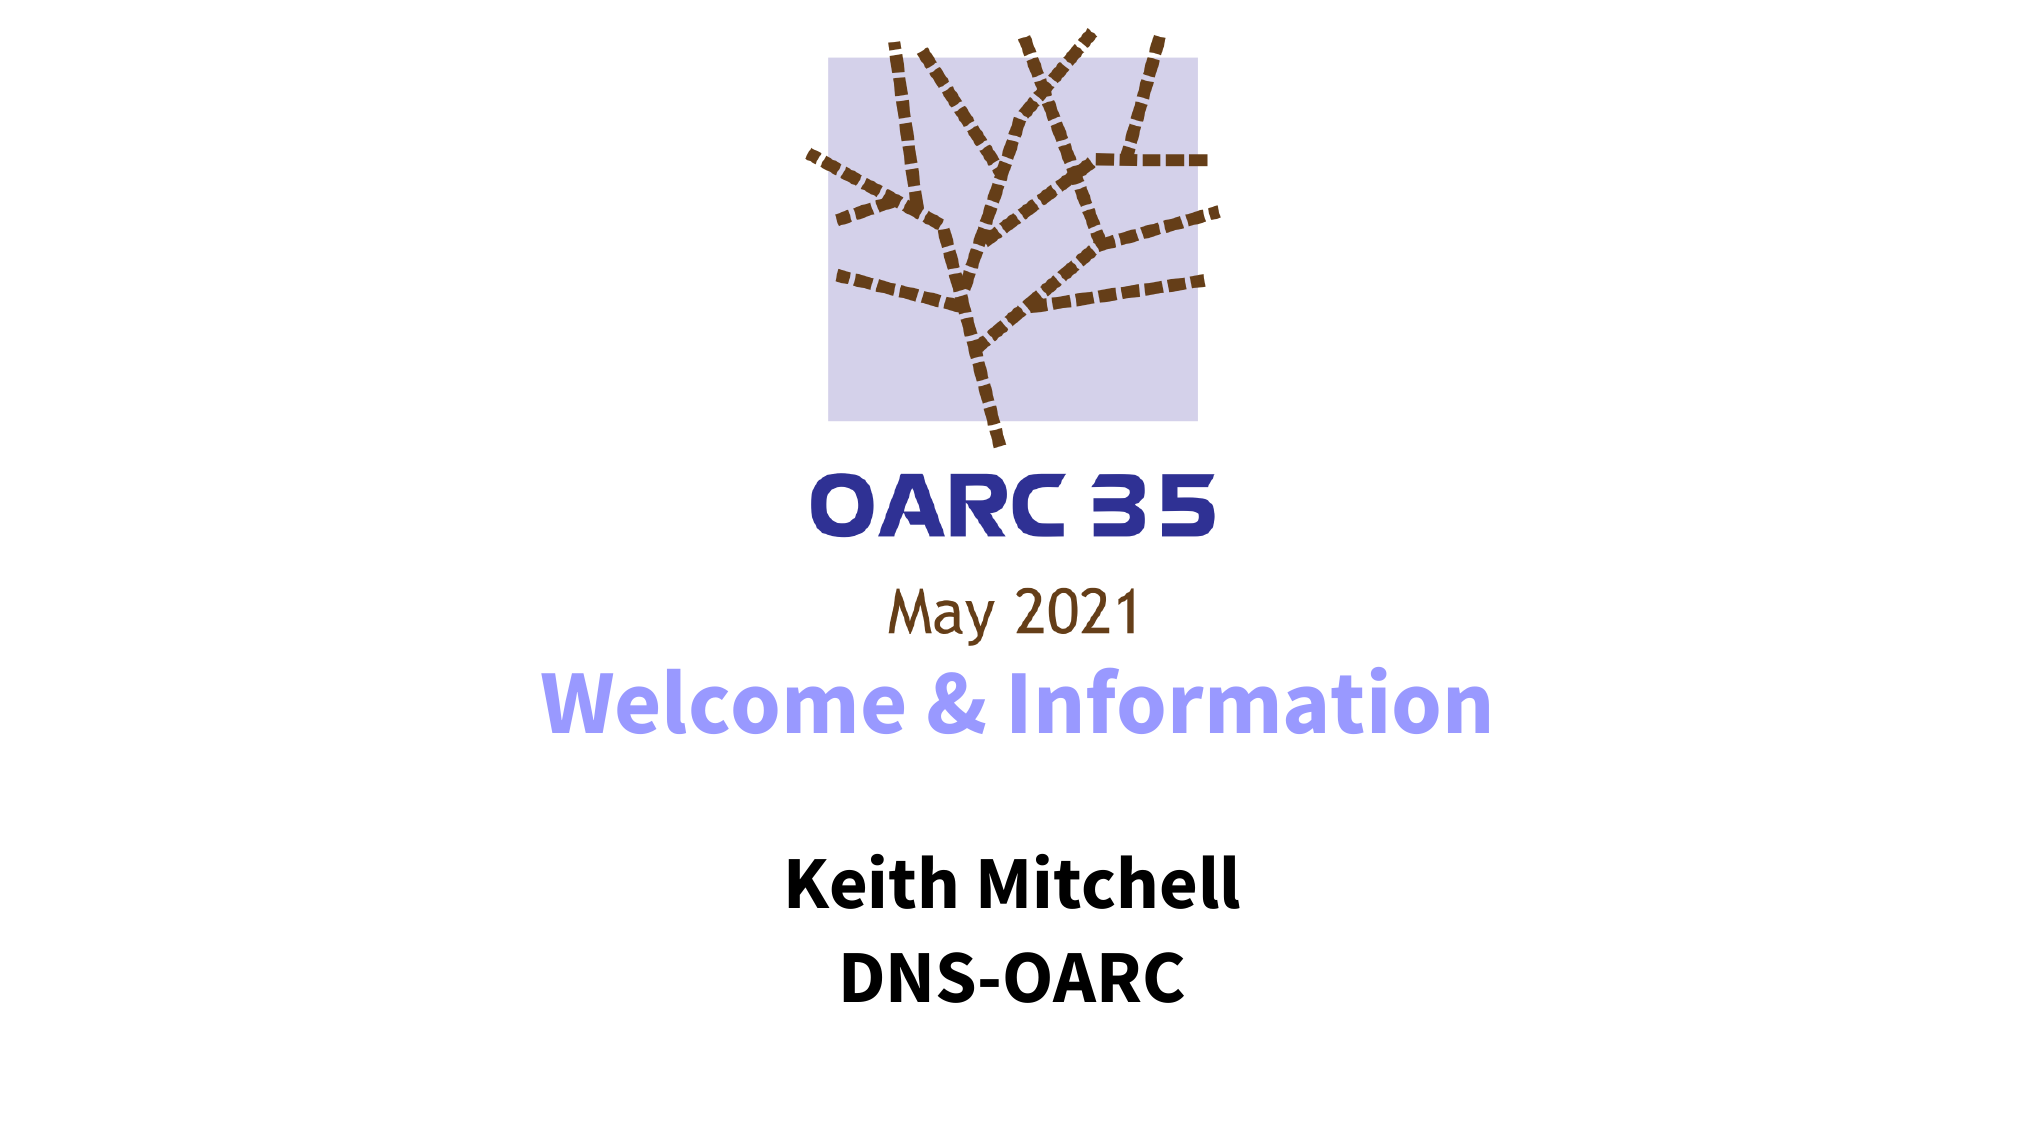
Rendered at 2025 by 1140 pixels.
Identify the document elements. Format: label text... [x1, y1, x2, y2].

text_box Welcome & Information [454, 533, 1581, 782]
text_box Keith Mitchell DNS-OARC [678, 826, 1347, 1047]
picture [787, 28, 1238, 646]
